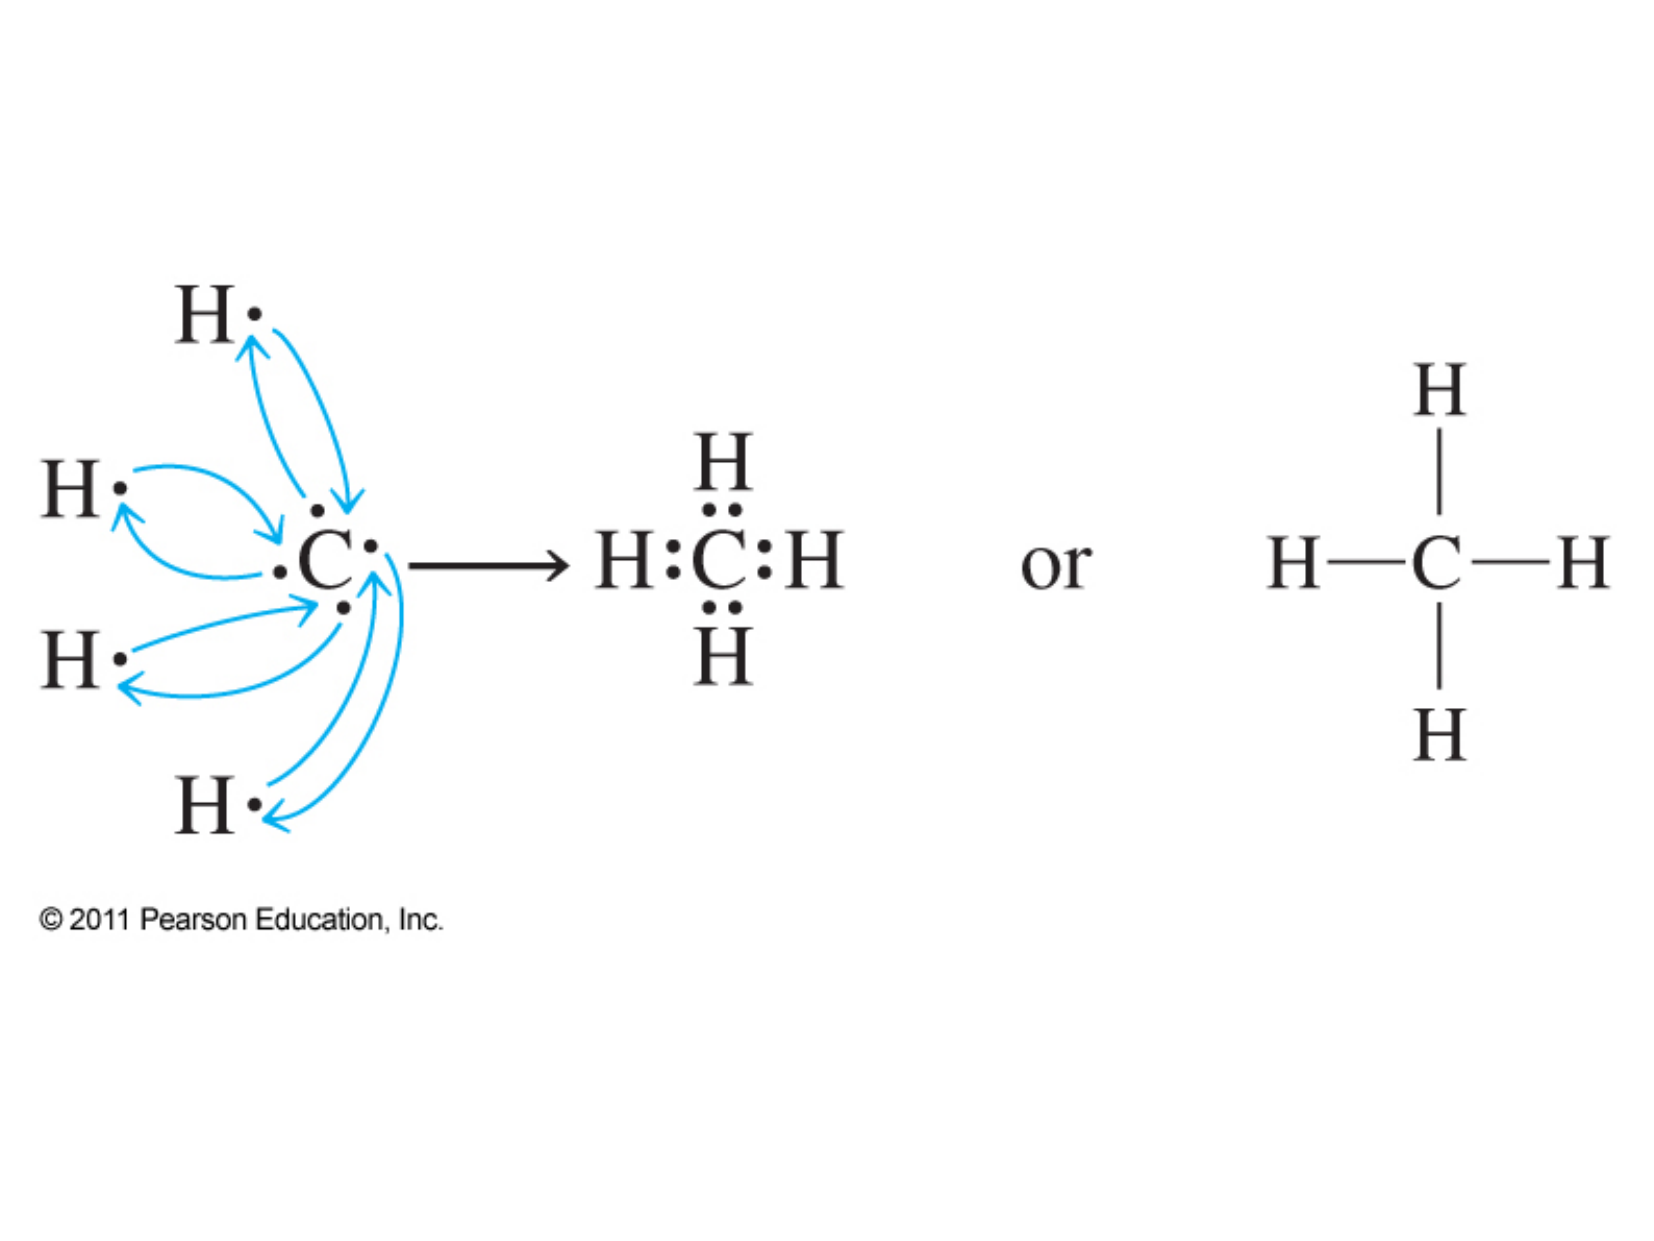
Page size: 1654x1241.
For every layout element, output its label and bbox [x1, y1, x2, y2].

picture [0, 242, 1654, 999]
